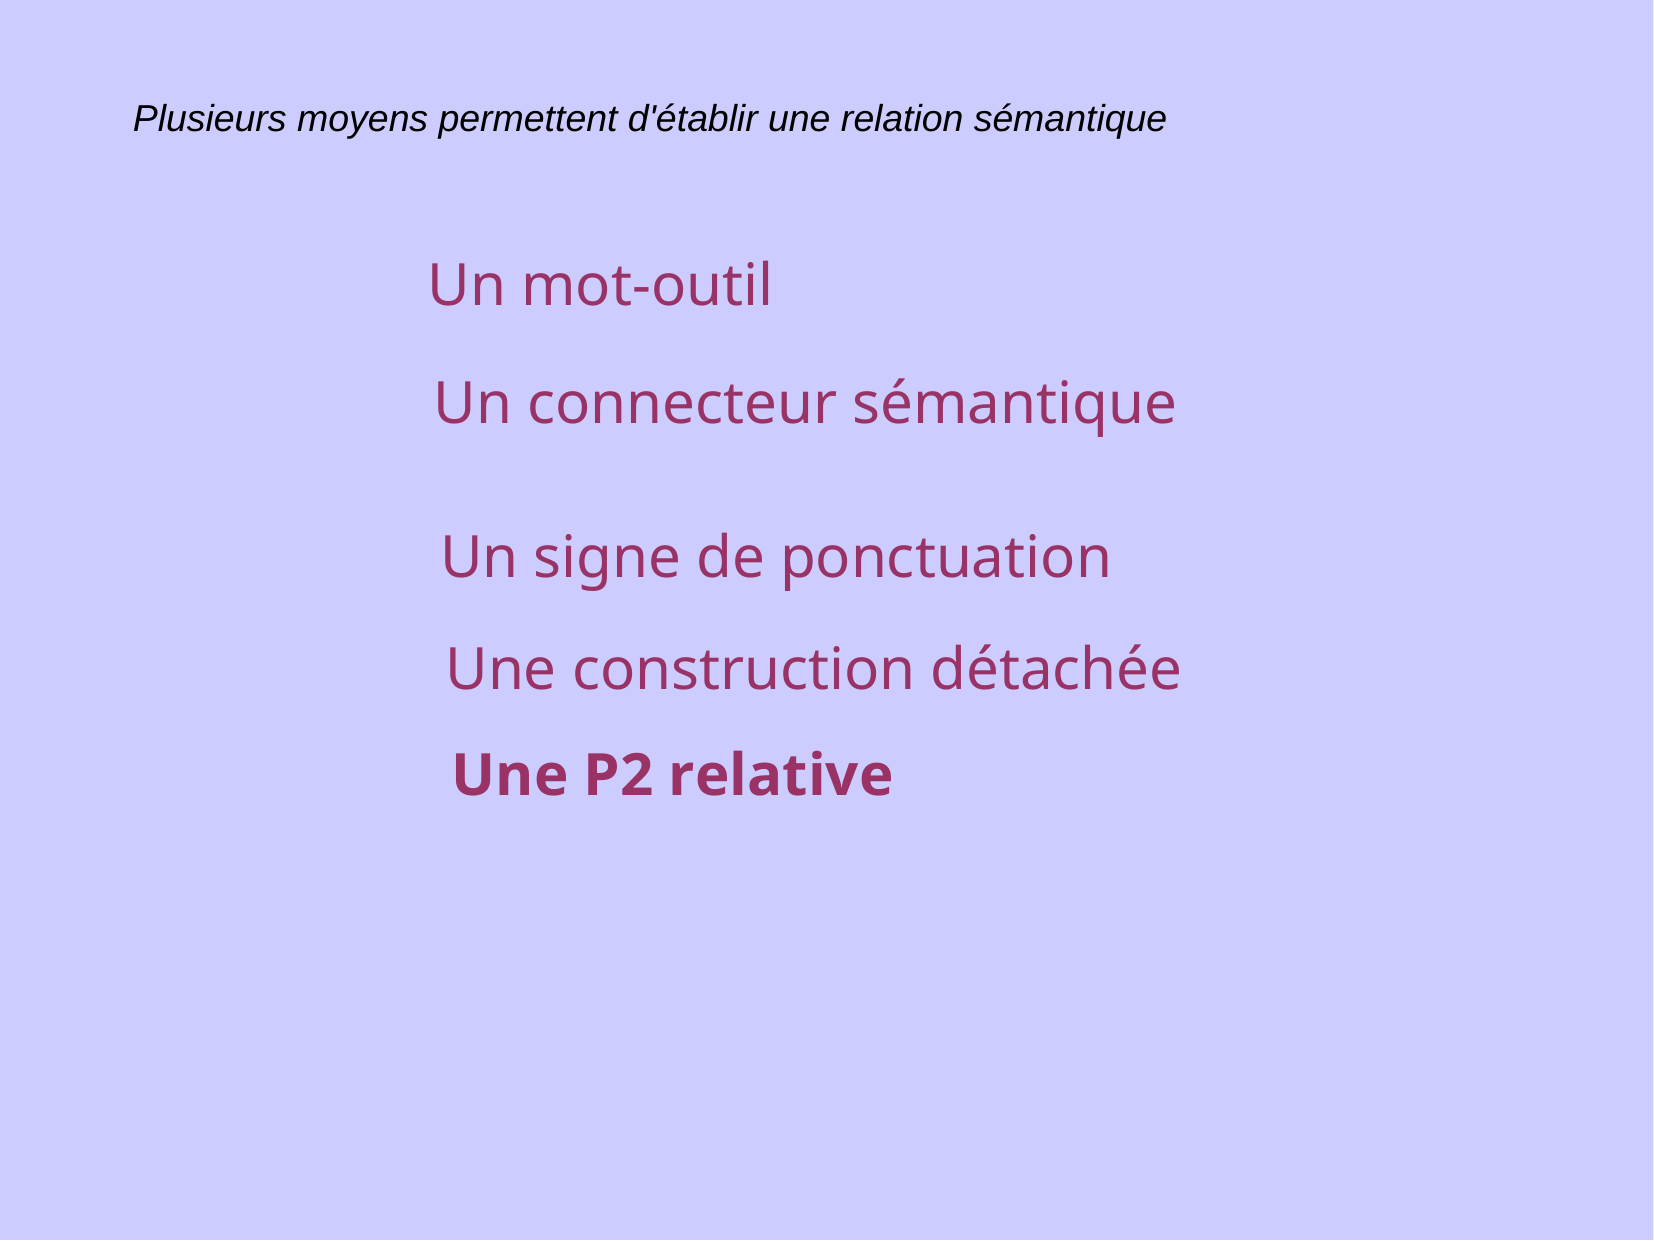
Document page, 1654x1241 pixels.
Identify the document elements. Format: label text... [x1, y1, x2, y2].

text_box Un connecteur sémantique [419, 354, 1447, 443]
text_box Une construction détachée [430, 620, 1401, 676]
text_box Une P2 relative [437, 726, 1146, 815]
text_box Un signe de ponctuation [425, 507, 1134, 596]
text_box Plusieurs moyens permettent d'établir une relation sémantique [118, 88, 1182, 146]
text_box Un mot-outil [413, 236, 748, 325]
